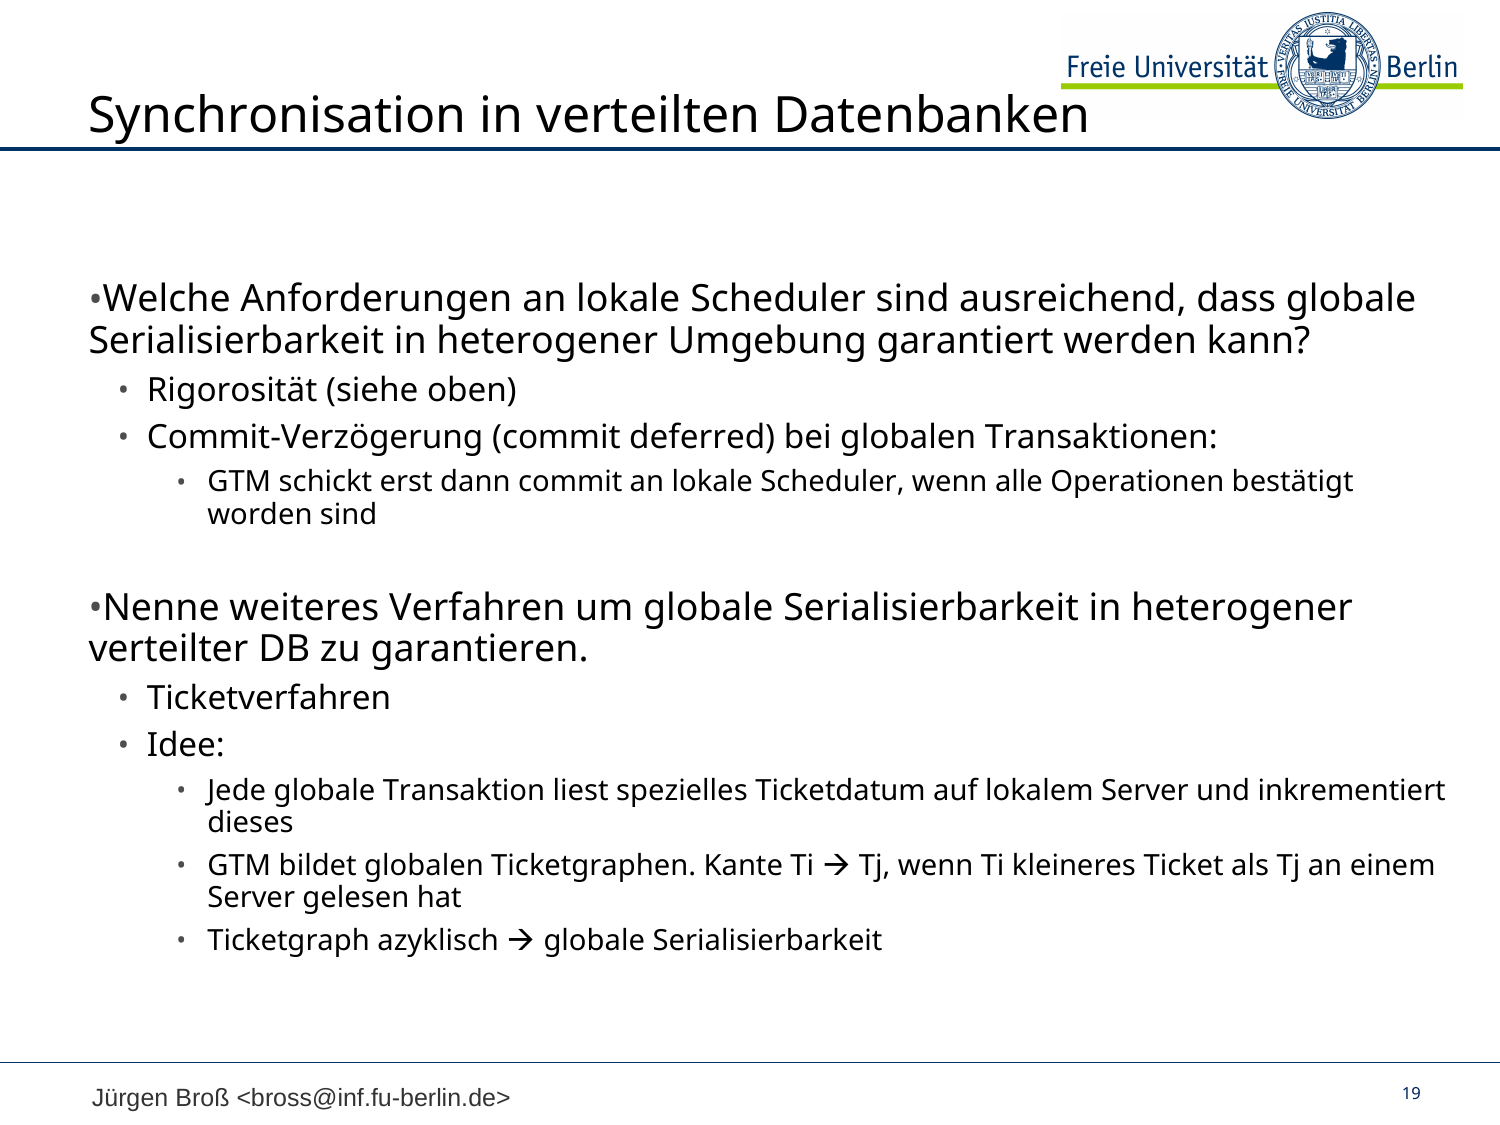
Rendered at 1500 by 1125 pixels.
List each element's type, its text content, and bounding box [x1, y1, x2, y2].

list Welche Anforderungen an lokale Scheduler sind ausreichend, dass globale Serialisierbarkeit in heterogener Umgebung garantiert werden kann? Rigorosität (siehe oben) Commit-Verzögerung (commit deferred) bei globalen Transaktionen: GTM schickt erst dann commit an lokale Scheduler, wenn alle Operationen bestätigt worden sind Nenne weiteres Verfahren um globale Serialisierbarkeit in heterogener verteilter DB zu garantieren. Ticketverfahren Idee: Jede globale Transaktion liest spezielles Ticketdatum auf lokalem Server und inkrementiert dieses GTM bildet globalen Ticketgraphen. Kante Ti  Tj, wenn Ti kleineres Ticket als Tj an einem Server gelesen hat Ticketgraph azyklisch  globale Serialisierbarkeit [88, 278, 1459, 1037]
picture [1061, 12, 1463, 119]
title Synchronisation in verteilten Datenbanken [88, 87, 1275, 143]
